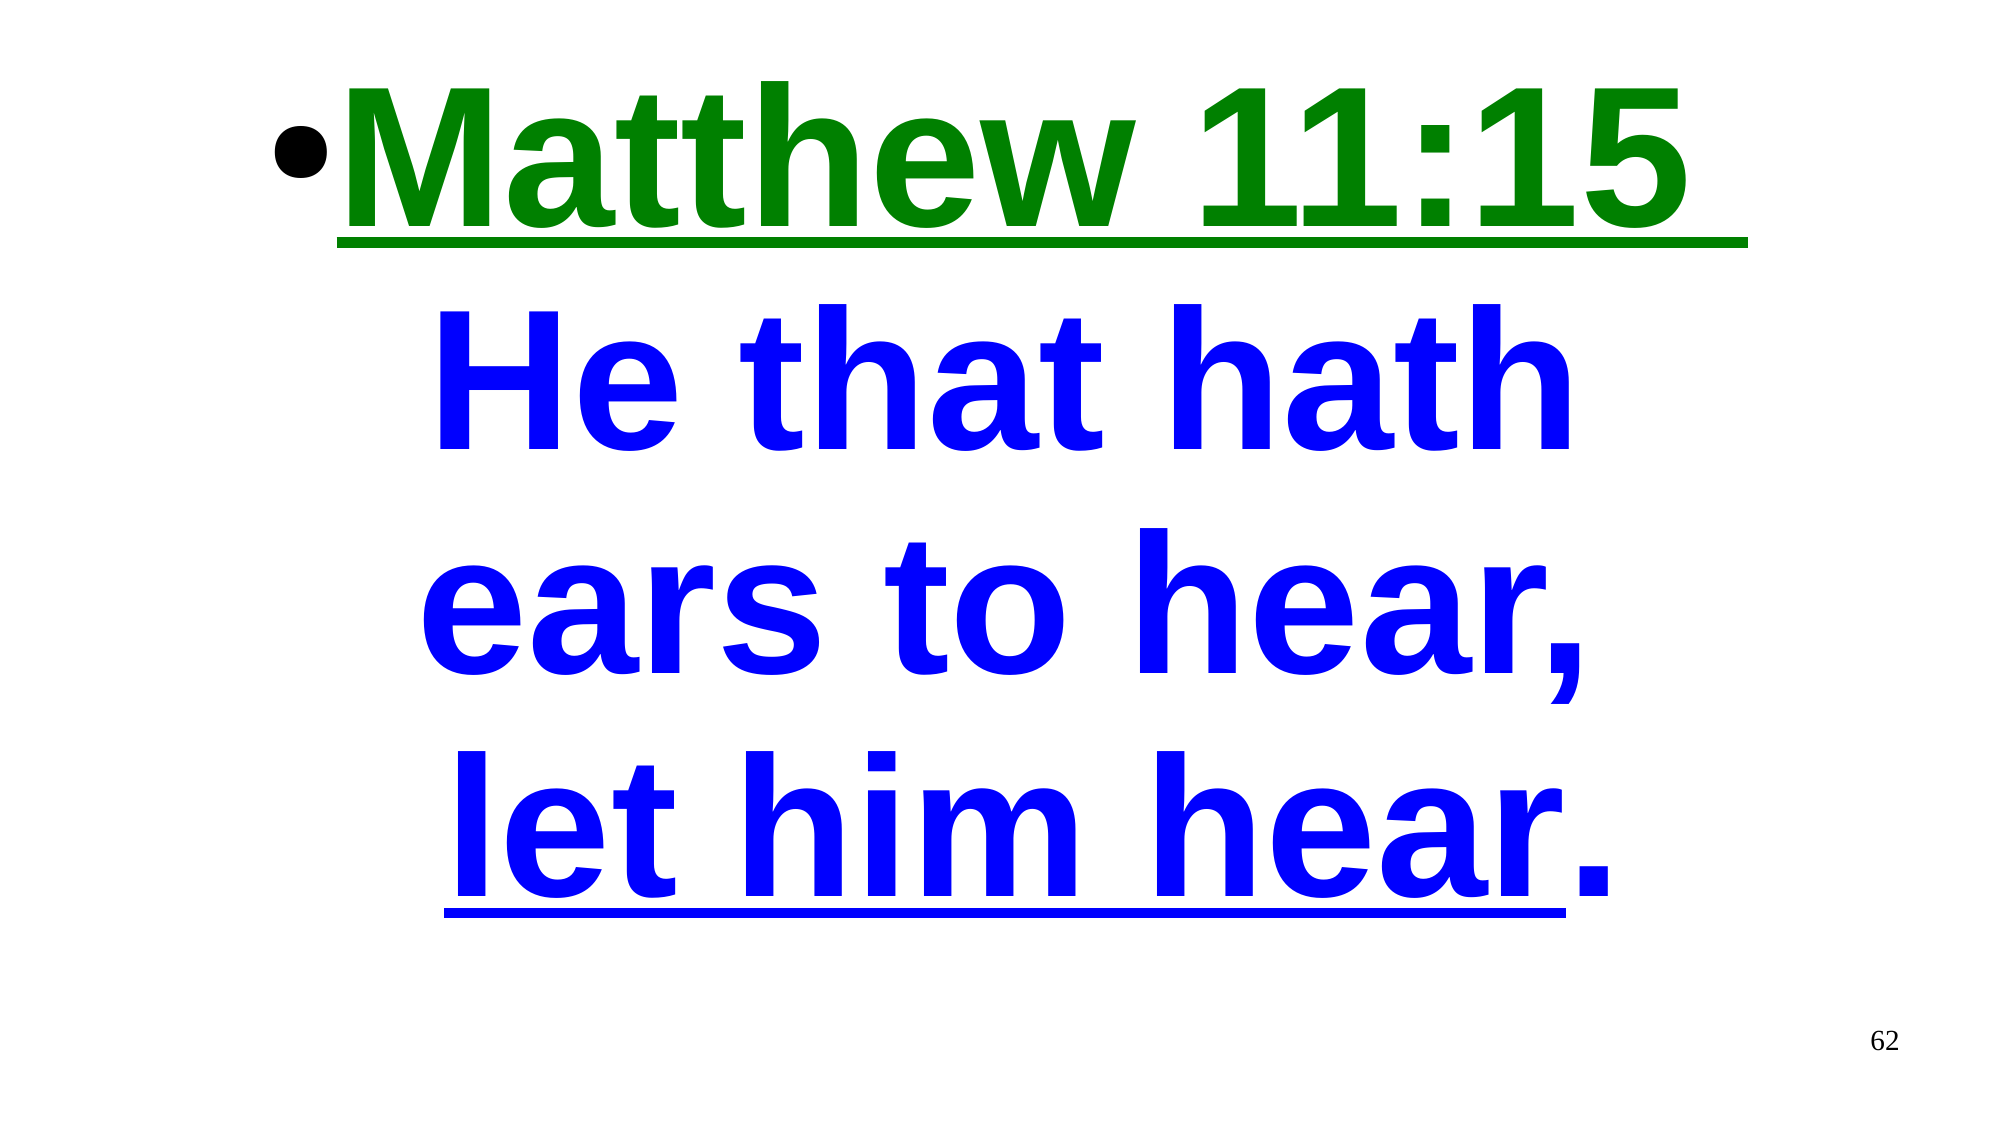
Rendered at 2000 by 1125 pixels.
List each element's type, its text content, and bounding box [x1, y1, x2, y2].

list Matthew 11:15 He that hath ears to hear, let him hear. [45, 45, 1951, 1044]
